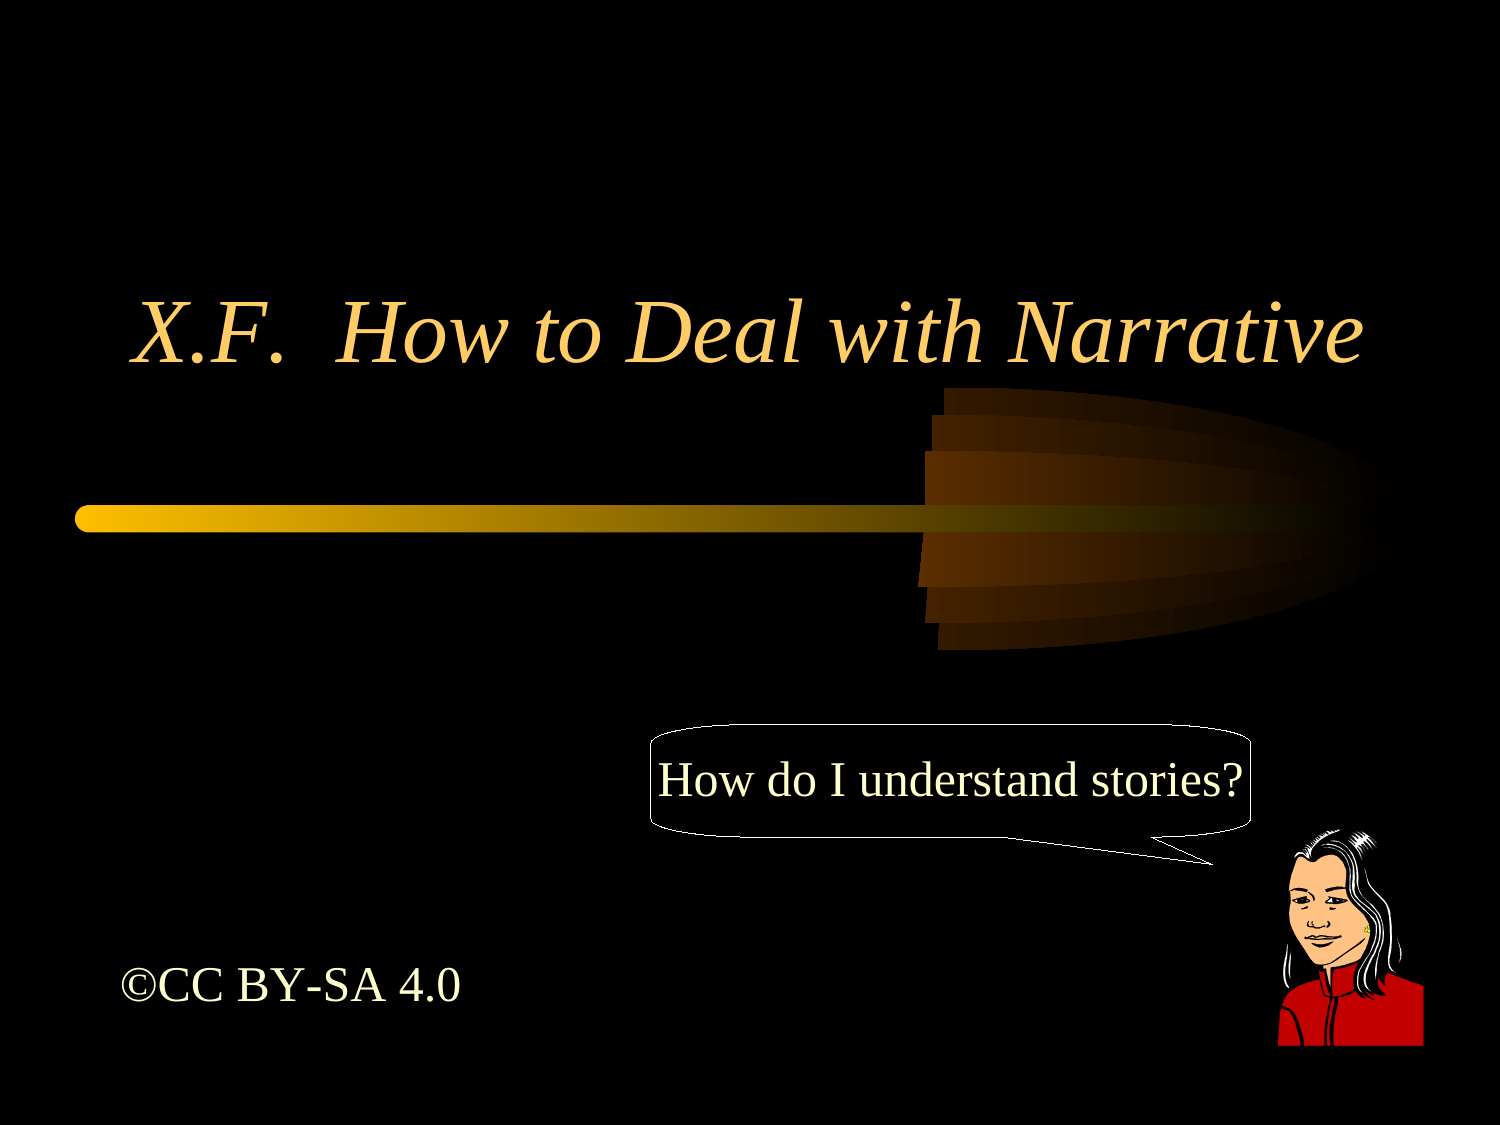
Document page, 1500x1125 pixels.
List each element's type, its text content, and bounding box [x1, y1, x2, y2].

title X.F. How to Deal with Narrative [112, 222, 1388, 441]
text_box ©CC BY-SA 4.0 [105, 952, 563, 1019]
picture [1275, 825, 1426, 1048]
text_box How do I understand stories? [650, 724, 1251, 865]
